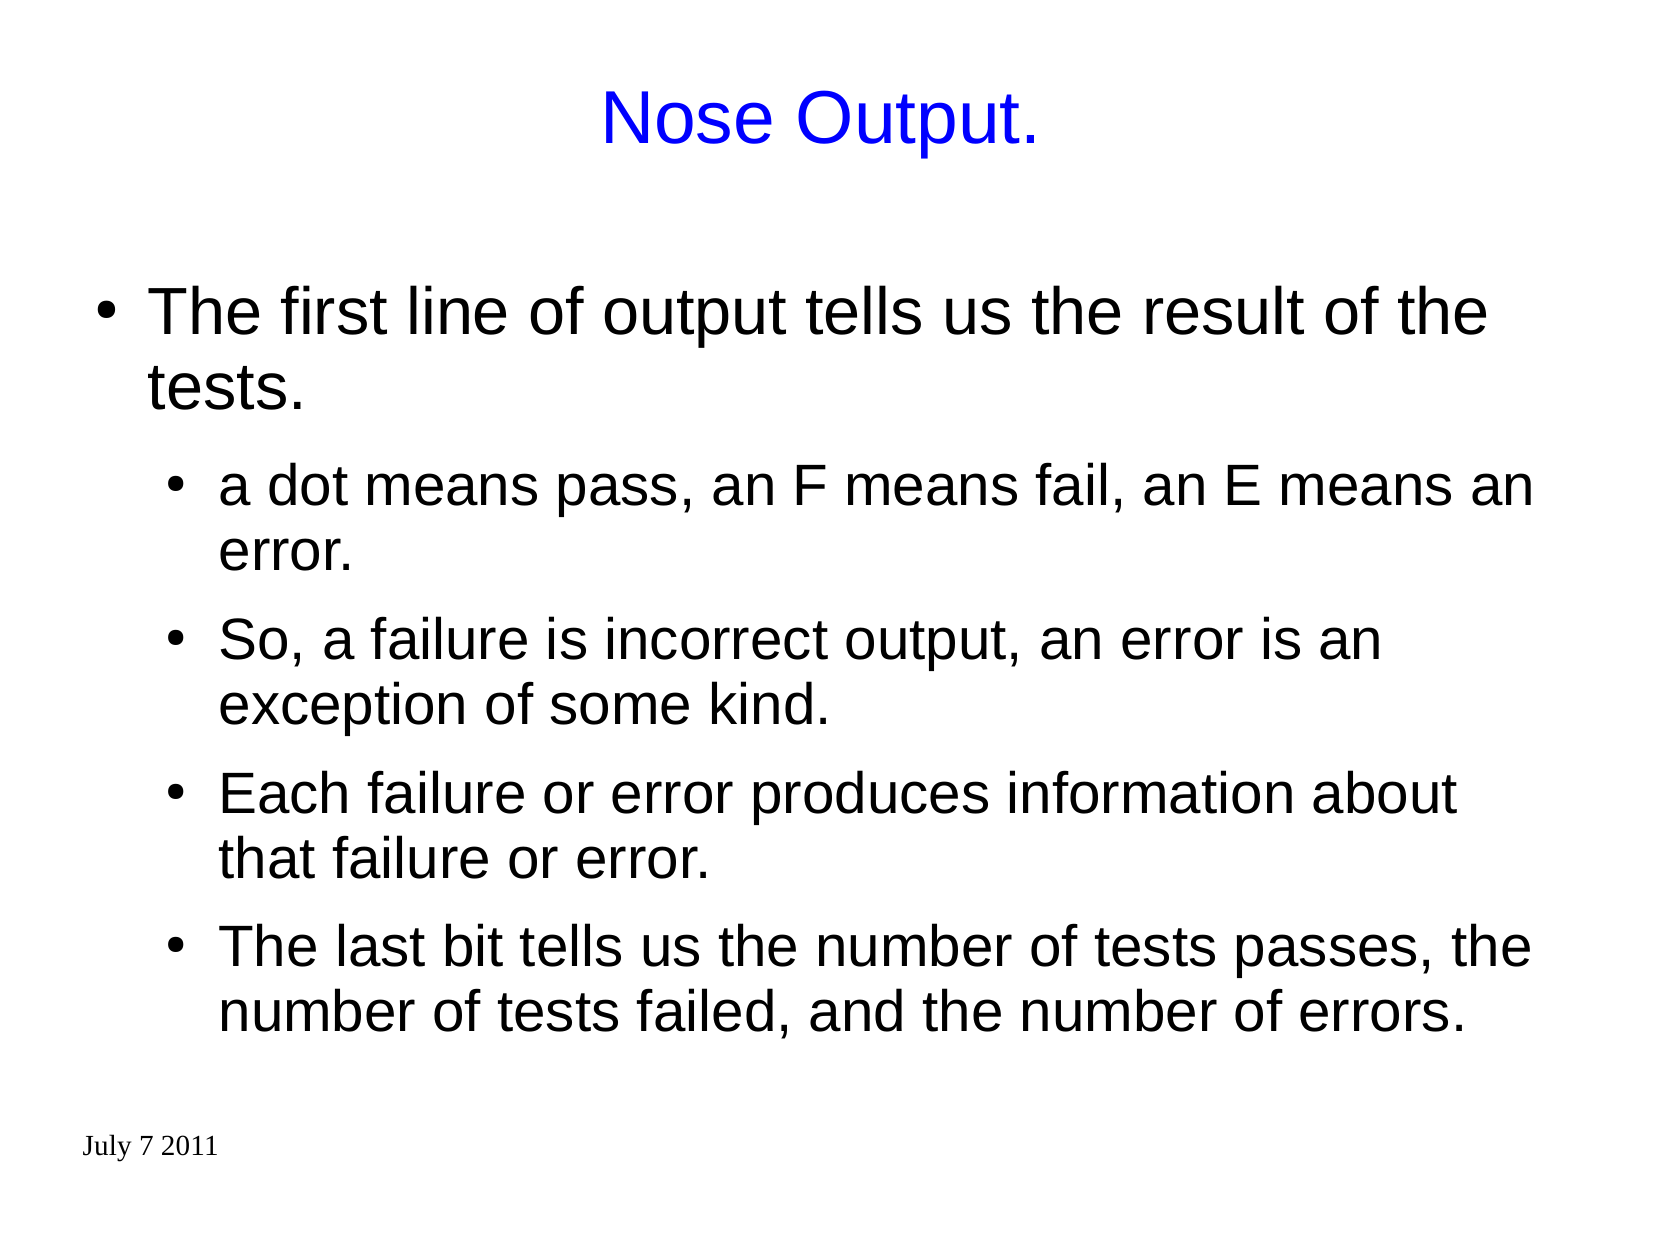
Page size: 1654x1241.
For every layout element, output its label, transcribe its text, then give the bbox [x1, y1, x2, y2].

list The first line of output tells us the result of the tests. a dot means pass, an F means fail, an E means an error. So, a failure is incorrect output, an error is an exception of some kind. Each failure or error produces information about that failure or error. The last bit tells us the number of tests passes, the number of tests failed, and the number of errors. [76, 274, 1565, 1093]
title Nose Output. [76, 58, 1565, 178]
